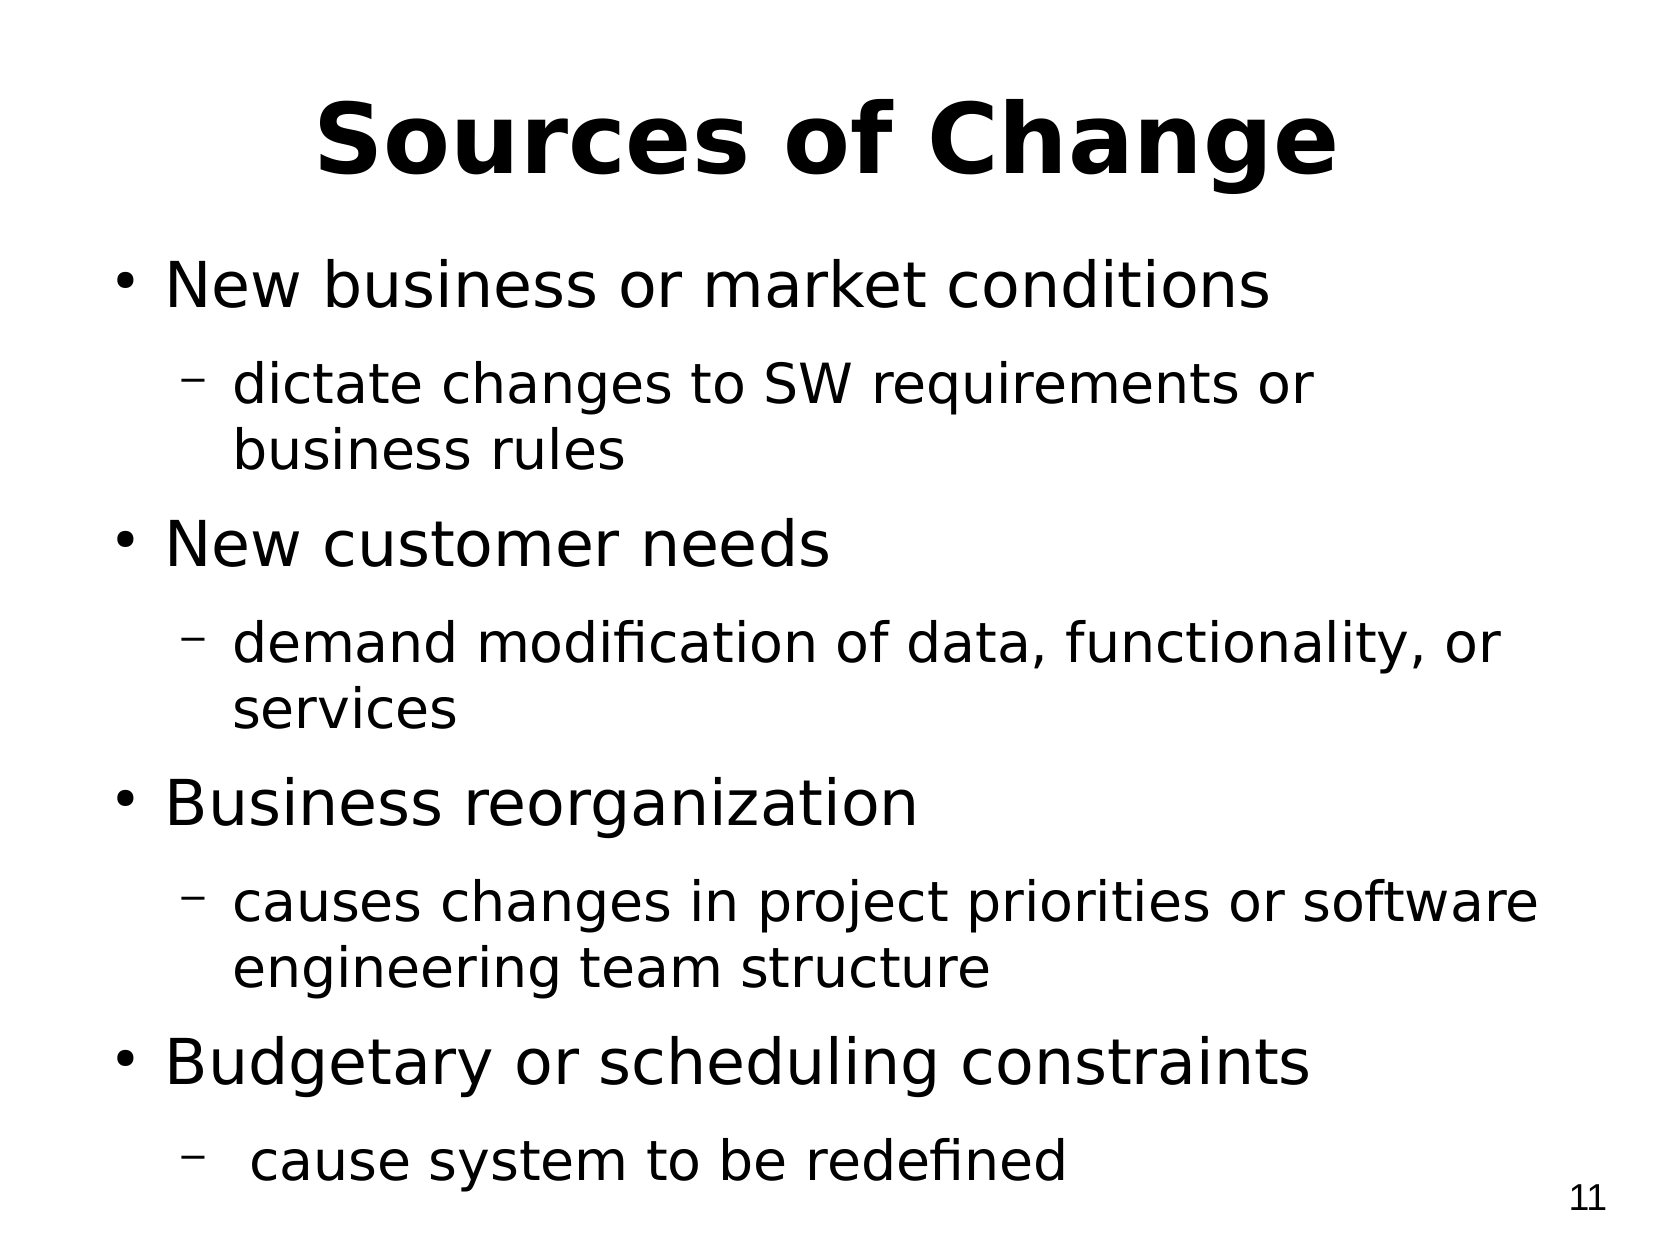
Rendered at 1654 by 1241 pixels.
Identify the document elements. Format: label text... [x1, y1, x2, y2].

list New business or market conditions dictate changes to SW requirements or business rules New customer needs demand modification of data, functionality, or services Business reorganization causes changes in project priorities or software engineering team structure Budgetary or scheduling constraints cause system to be redefined [82, 236, 1571, 1205]
title Sources of Change [82, 61, 1571, 207]
